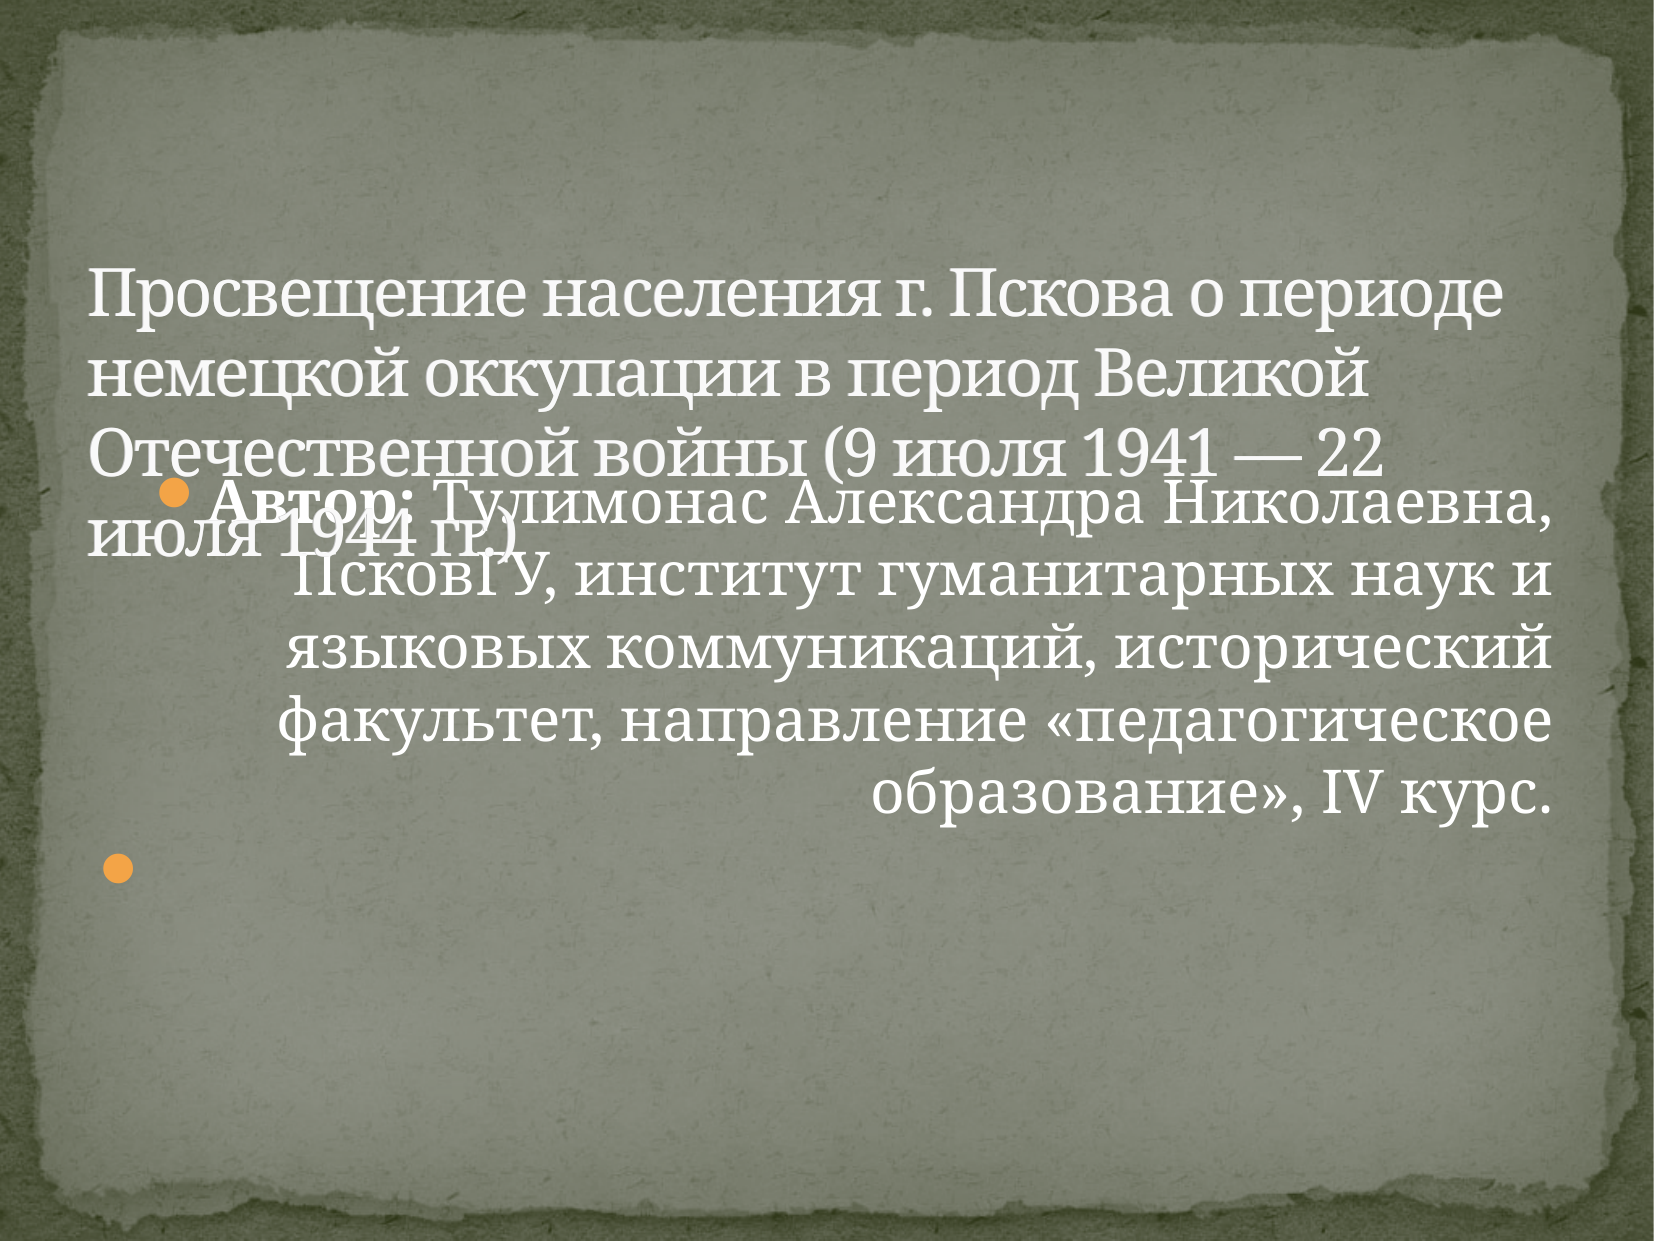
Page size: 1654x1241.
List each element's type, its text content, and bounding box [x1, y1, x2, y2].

title Просвещение населения г. Пскова о периоде немецкой оккупации в период Великой Отечественной войны (9 июля 1941 — 22 июля 1944 гг.) [70, 242, 1560, 463]
list Автор: Тулимонас Александра Николаевна, ПсковГУ, институт гуманитарных наук и языковых коммуникаций, исторический факультет, направление «педагогическое образование», IV курс. [82, 454, 1571, 1241]
